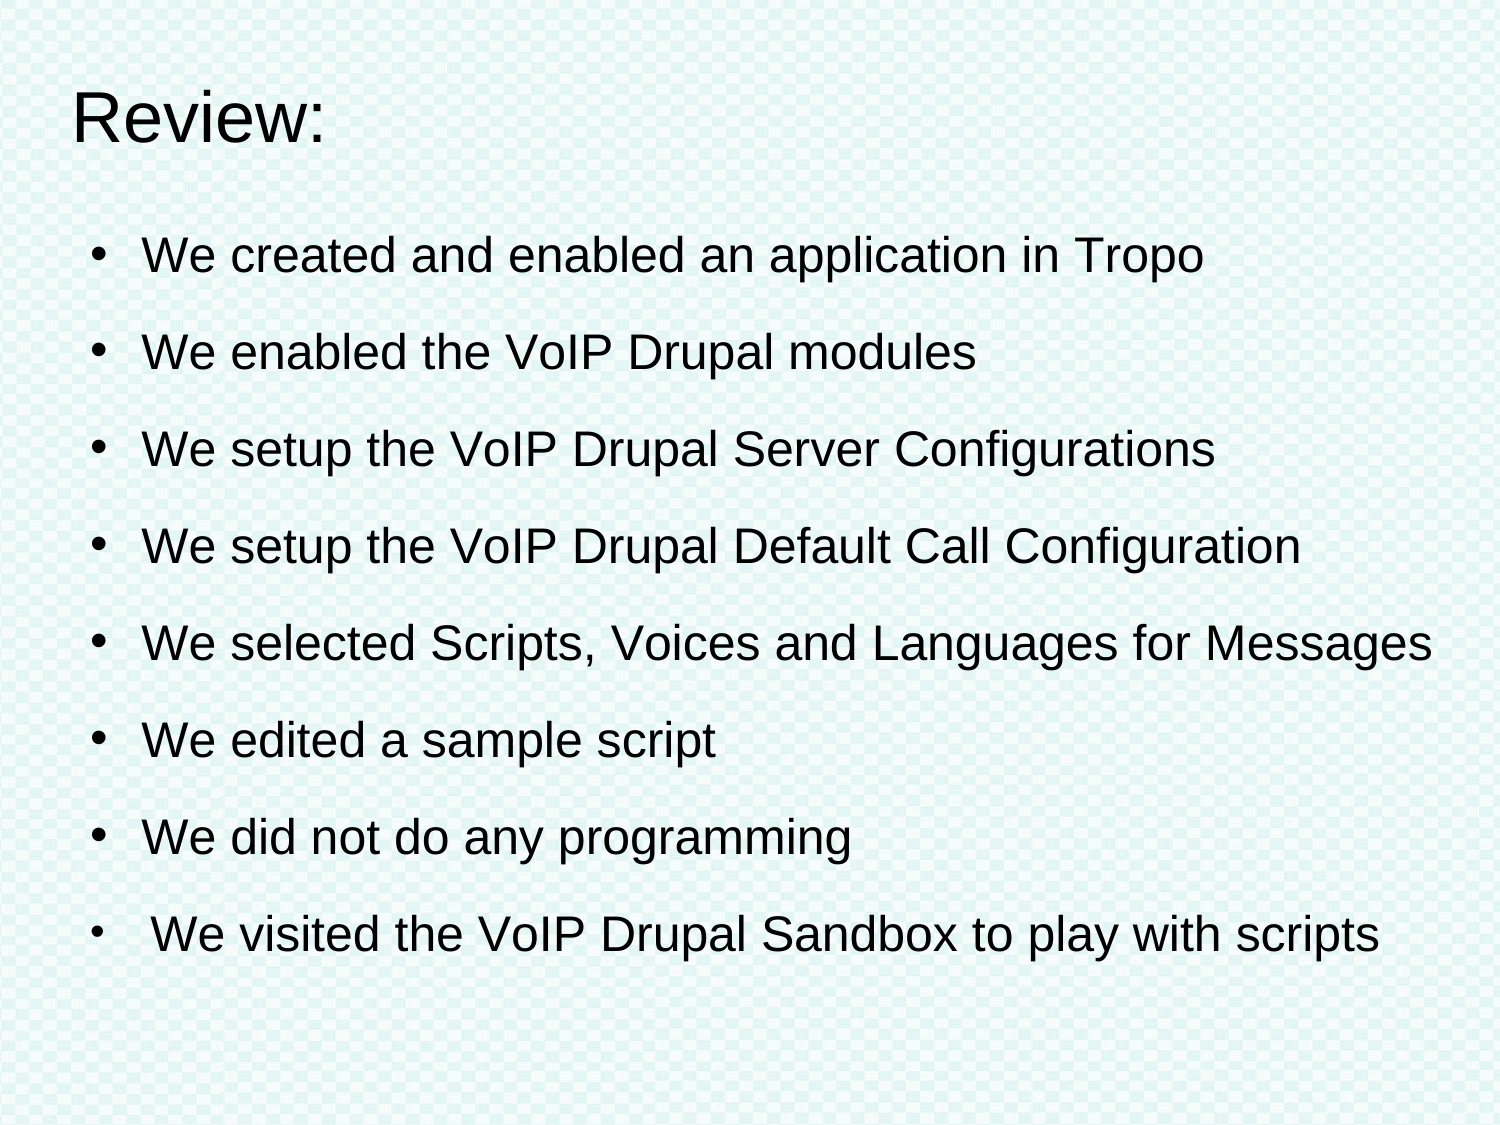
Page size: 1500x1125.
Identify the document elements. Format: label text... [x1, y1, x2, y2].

list We created and enabled an application in Tropo We enabled the VoIP Drupal modules We setup the VoIP Drupal Server Configurations We setup the VoIP Drupal Default Call Configuration We selected Scripts, Voices and Languages for Messages We edited a sample script We did not do any programming We visited the VoIP Drupal Sandbox to play with scripts [75, 106, 1455, 1125]
title Review: [31, 37, 1463, 190]
picture [0, 0, 1500, 1125]
